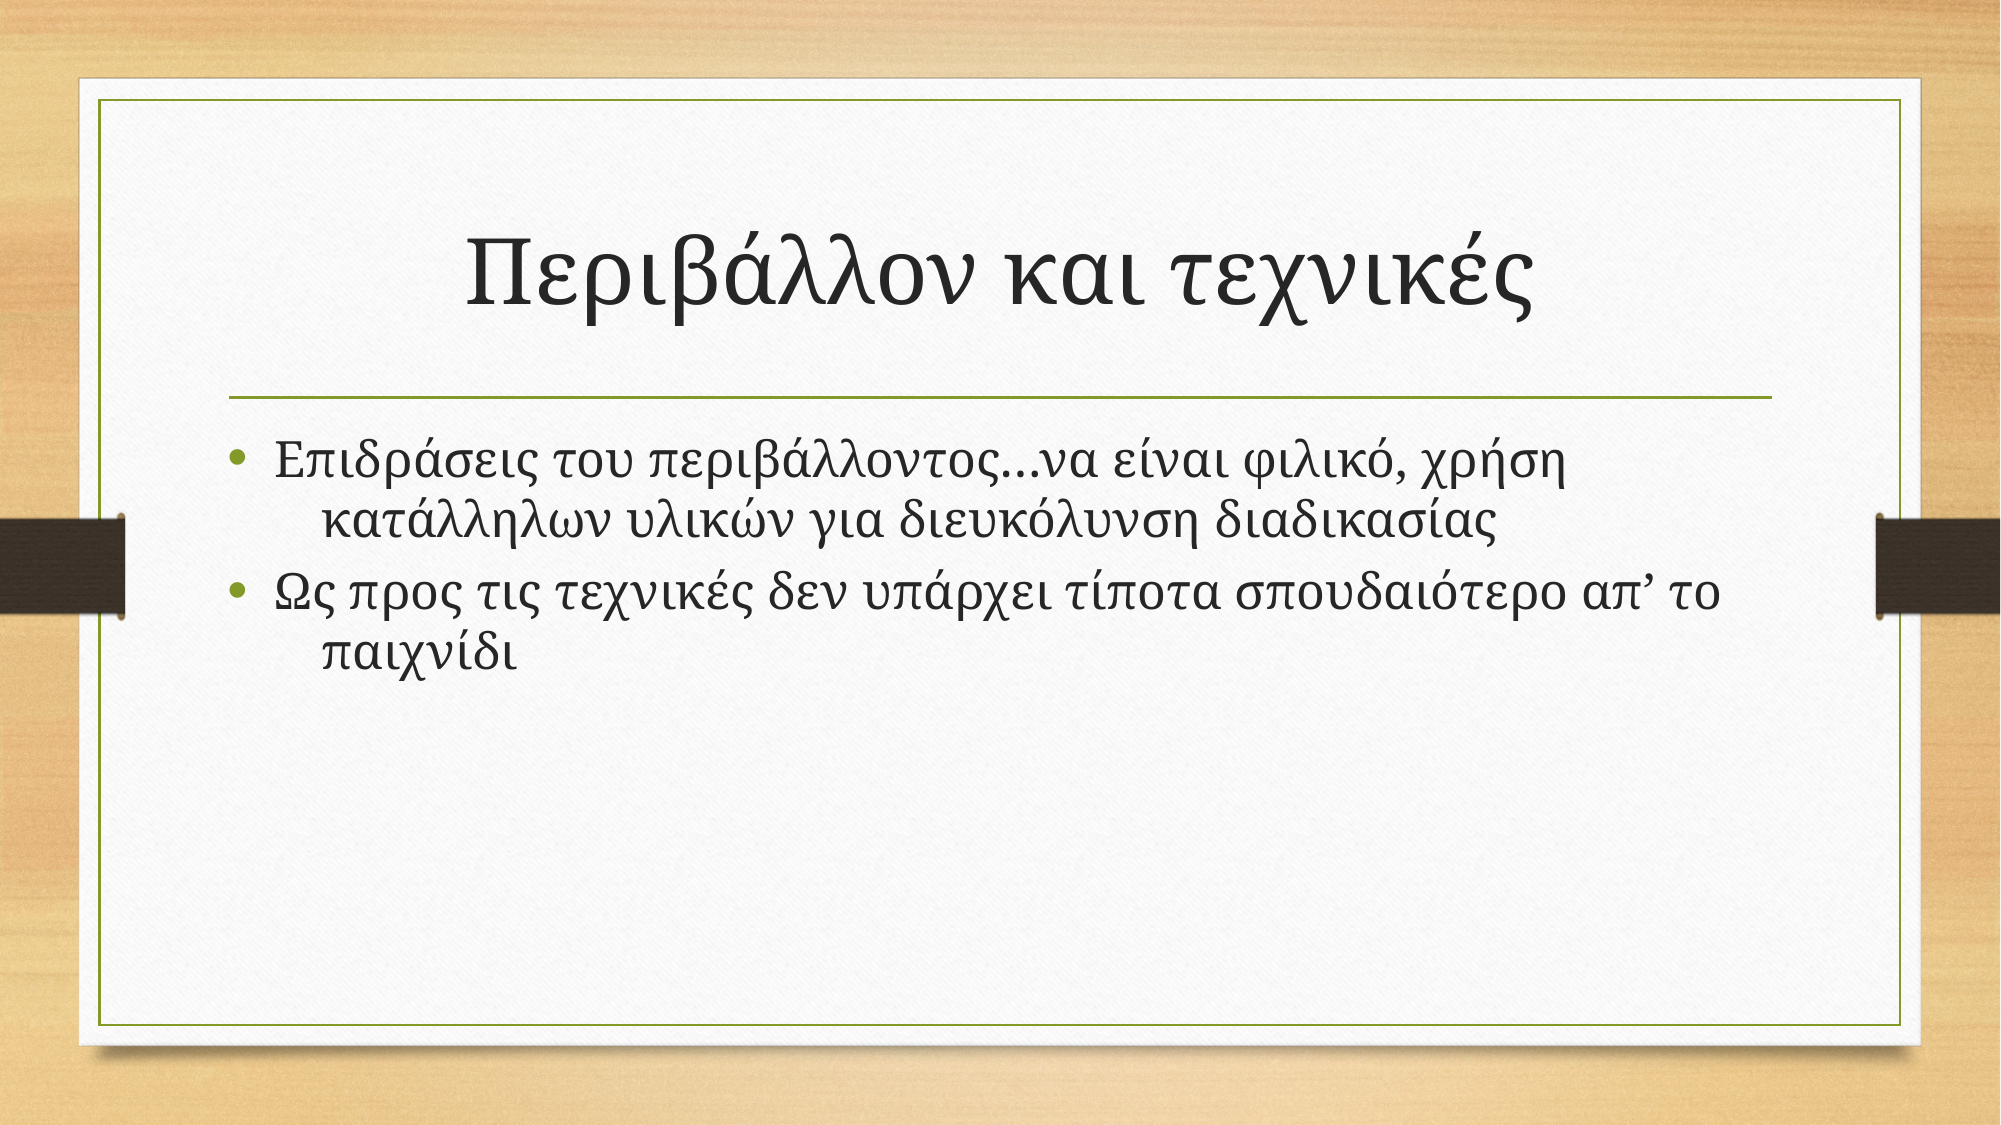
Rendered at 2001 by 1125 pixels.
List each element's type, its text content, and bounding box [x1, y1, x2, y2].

list Επιδράσεις του περιβάλλοντος…να είναι φιλικό, χρήση κατάλληλων υλικών για διευκόλυνση διαδικασίας Ως προς τις τεχνικές δεν υπάρχει τίποτα σπουδαιότερο απ’ το παιχνίδι [212, 419, 1788, 964]
title Περιβάλλον και τεχνικές [212, 161, 1788, 376]
